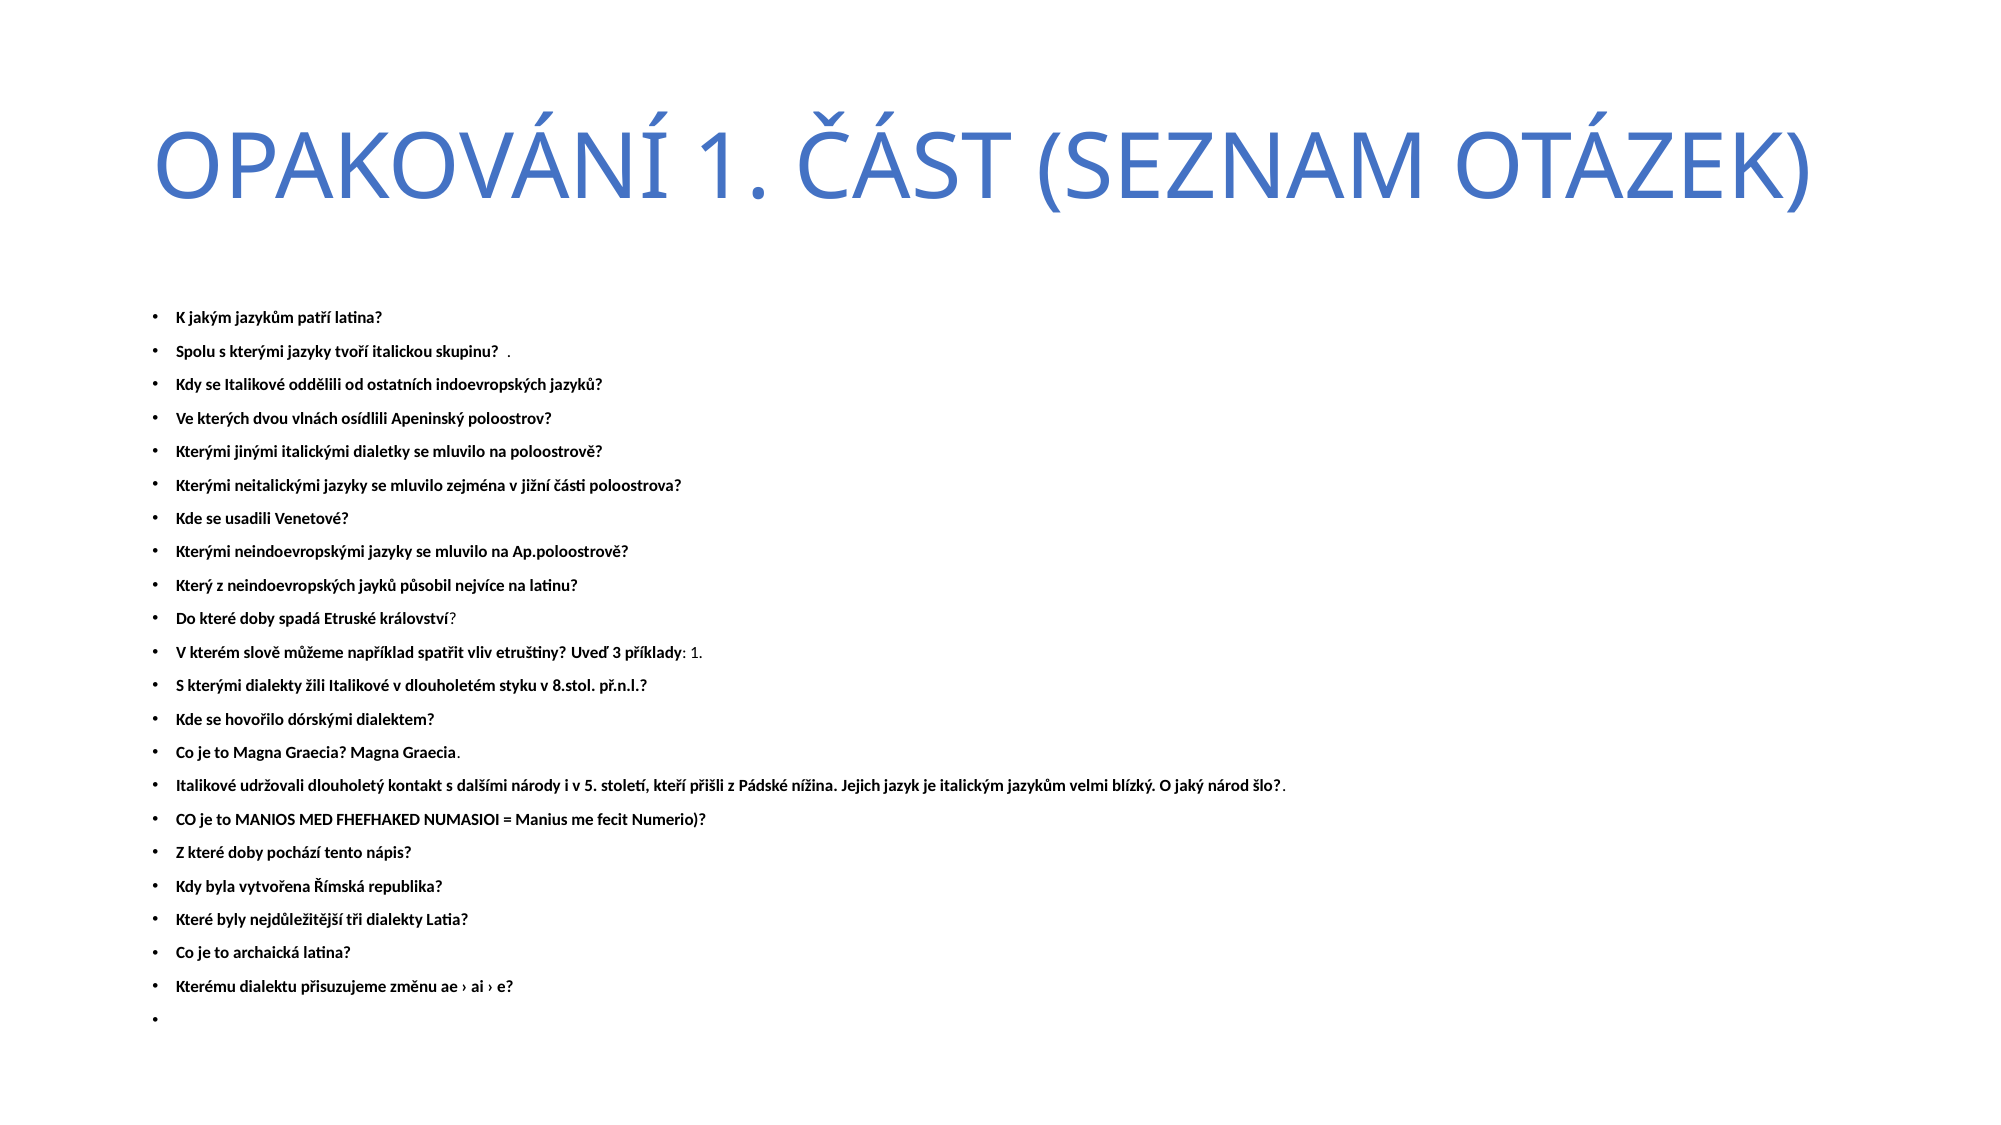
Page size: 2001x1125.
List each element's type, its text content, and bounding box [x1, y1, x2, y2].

title OPAKOVÁNÍ 1. ČÁST (SEZNAM OTÁZEK) [137, 59, 1863, 278]
list K jakým jazykům patří latina? Spolu s kterými jazyky tvoří italickou skupinu? . Kdy se Italikové oddělili od ostatních indoevropských jazyků? Ve kterých dvou vlnách osídlili Apeninský poloostrov? Kterými jinými italickými dialetky se mluvilo na poloostrově? Kterými neitalickými jazyky se mluvilo zejména v jižní části poloostrova? Kde se usadili Venetové? Kterými neindoevropskými jazyky se mluvilo na Ap.poloostrově? Který z neindoevropských jayků působil nejvíce na latinu? Do které doby spadá Etruské království? V kterém slově můžeme například spatřit vliv etruštiny? Uveď 3 příklady: 1. S kterými dialekty žili Italikové v dlouholetém styku v 8.stol. př.n.l.? Kde se hovořilo dórskými dialektem? Co je to Magna Graecia? Magna Graecia. Italikové udržovali dlouholetý kontakt s dalšími národy i v 5. století, kteří přišli z Pádské nížina. Jejich jazyk je italickým jazykům velmi blízký. O jaký národ šlo?. CO je to MANIOS MED FHEFHAKED NUMASIOI = Manius me fecit Numerio)? Z které doby pochází tento nápis? Kdy byla vytvořena Římská republika? Které byly nejdůležitější tři dialekty Latia? Co je to archaická latina? Kterému dialektu přisuzujeme změnu ae › ai › e? [137, 299, 1863, 1014]
